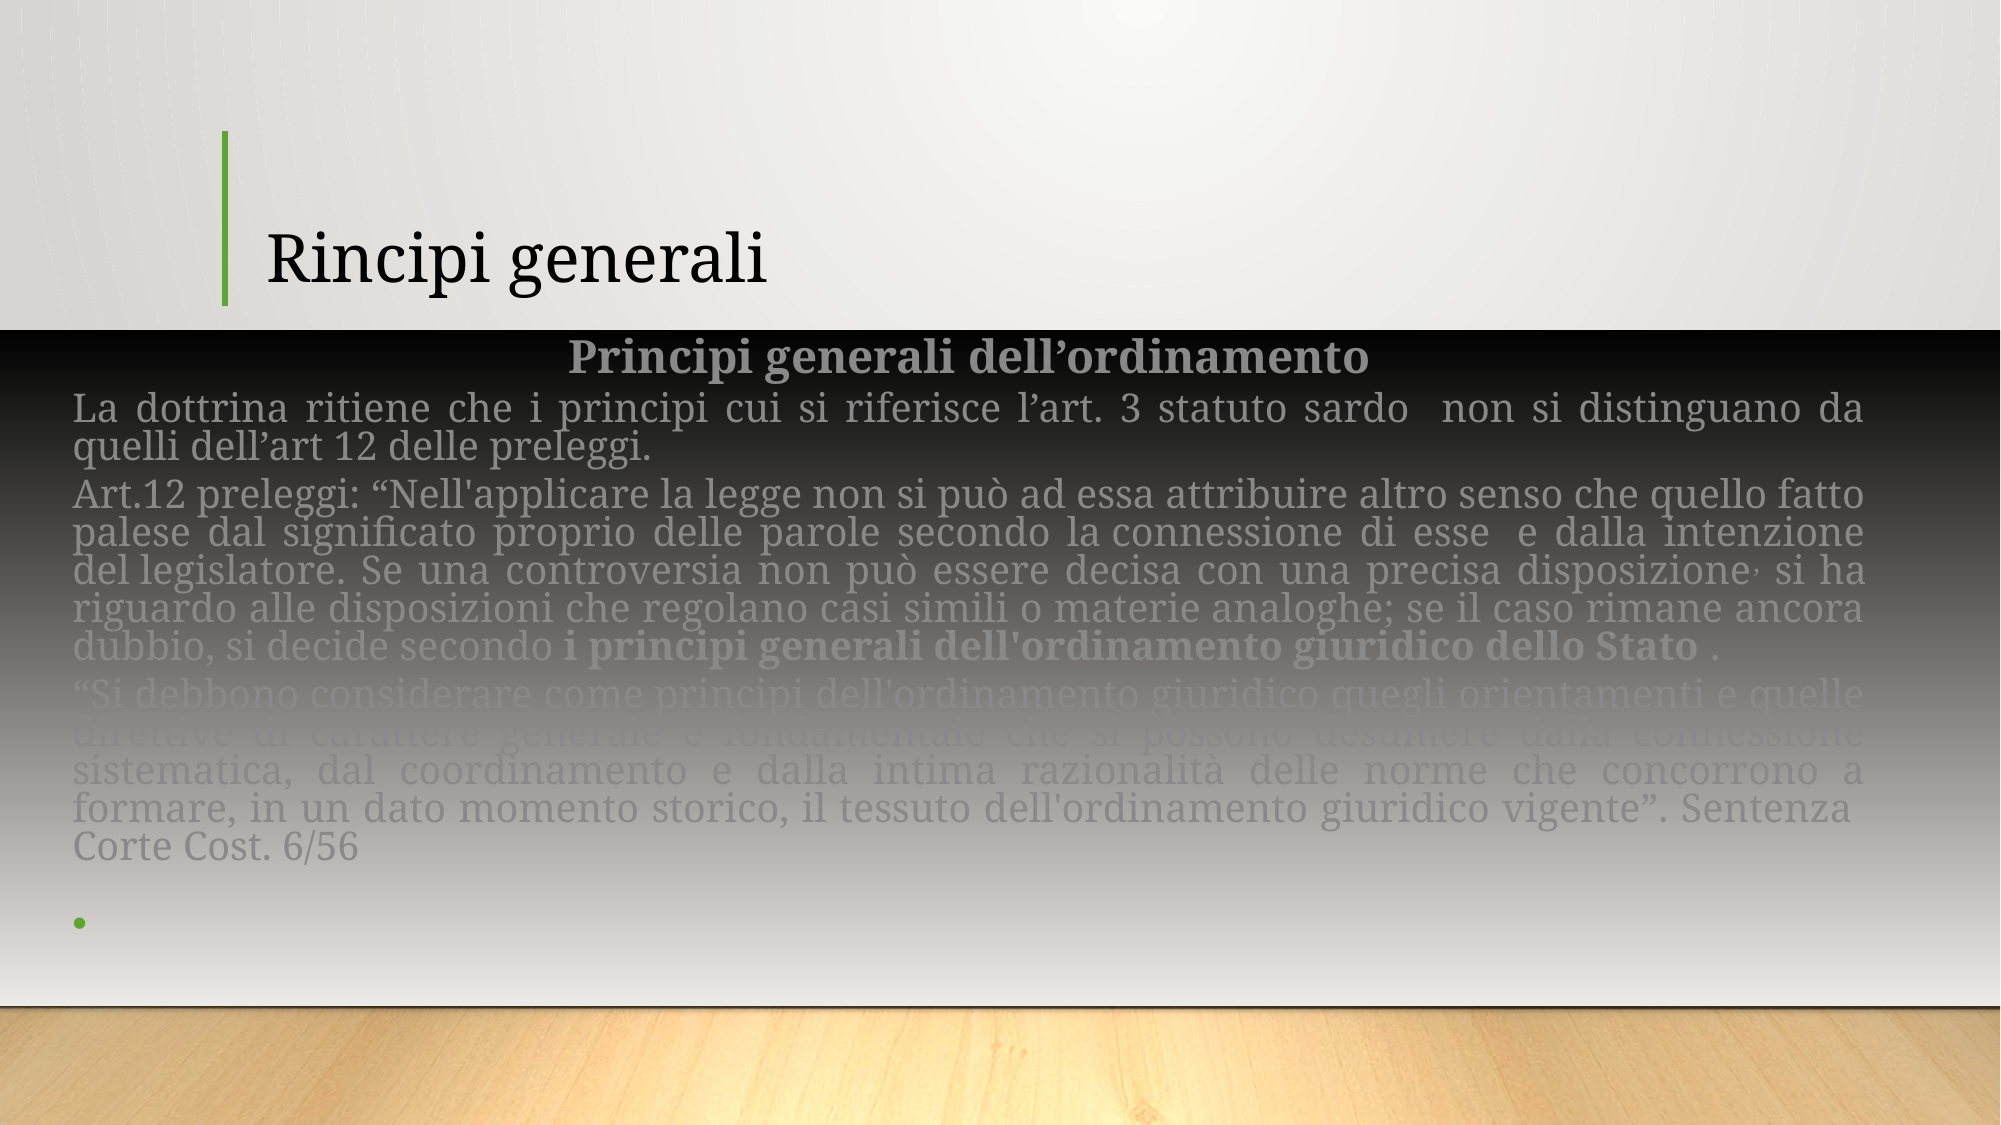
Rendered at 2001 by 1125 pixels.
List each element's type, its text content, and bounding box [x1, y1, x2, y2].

title Rincipi generali [251, 131, 1814, 305]
list Principi generali dell’ordinamento La dottrina ritiene che i principi cui si riferisce l’art. 3 statuto sardo non si distinguano da quelli dell’art 12 delle preleggi. Art.12 preleggi: “Nell'applicare la legge non si può ad essa attribuire altro senso che quello fatto palese dal significato proprio delle parole secondo la connessione di esse e dalla intenzione del legislatore. Se una controversia non può essere decisa con una precisa disposizione, si ha riguardo alle disposizioni che regolano casi simili o materie analoghe; se il caso rimane ancora dubbio, si decide secondo i principi generali dell'ordinamento giuridico dello Stato . “Si debbono considerare come principi dell'ordinamento giuridico quegli orientamenti e quelle direttive di carattere generale e fondamentale che si possono desumere dalla connessione sistematica, dal coordinamento e dalla intima razionalità delle norme che concorrono a formare, in un dato momento storico, il tessuto dell'ordinamento giuridico vigente”. Sentenza Corte Cost. 6/56 [57, 330, 1882, 897]
